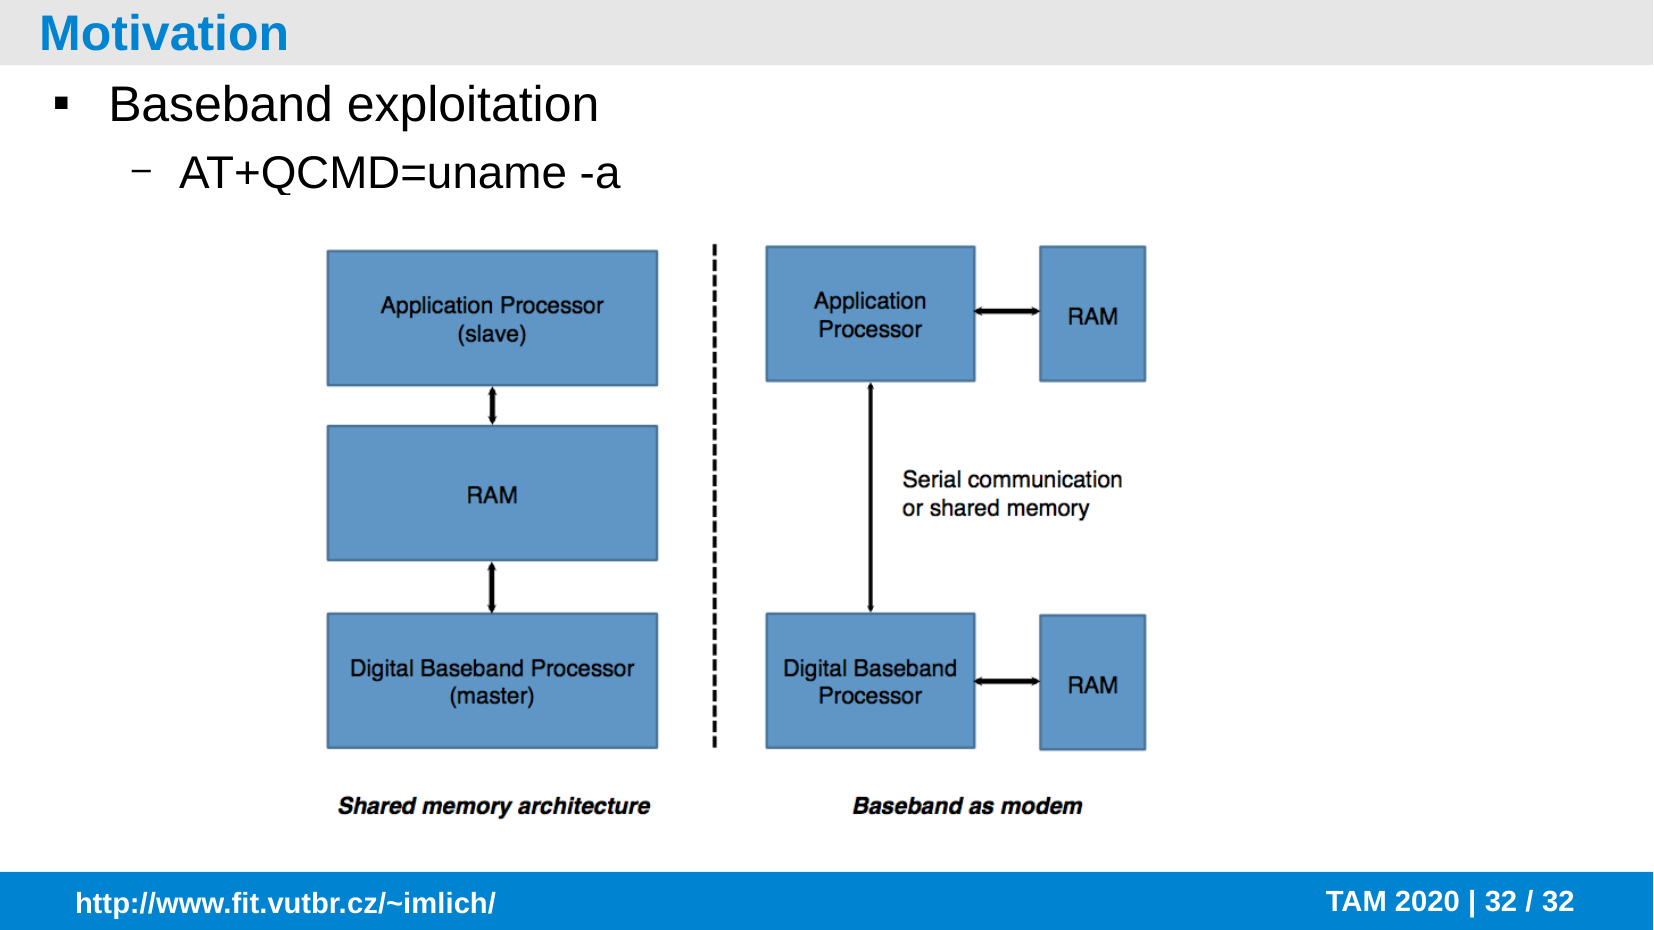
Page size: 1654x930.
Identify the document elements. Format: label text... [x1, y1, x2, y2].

picture [243, 195, 1205, 863]
title Motivation [39, 4, 1614, 61]
list Baseband exploitation AT+QCMD=uname -a [37, 75, 1612, 863]
